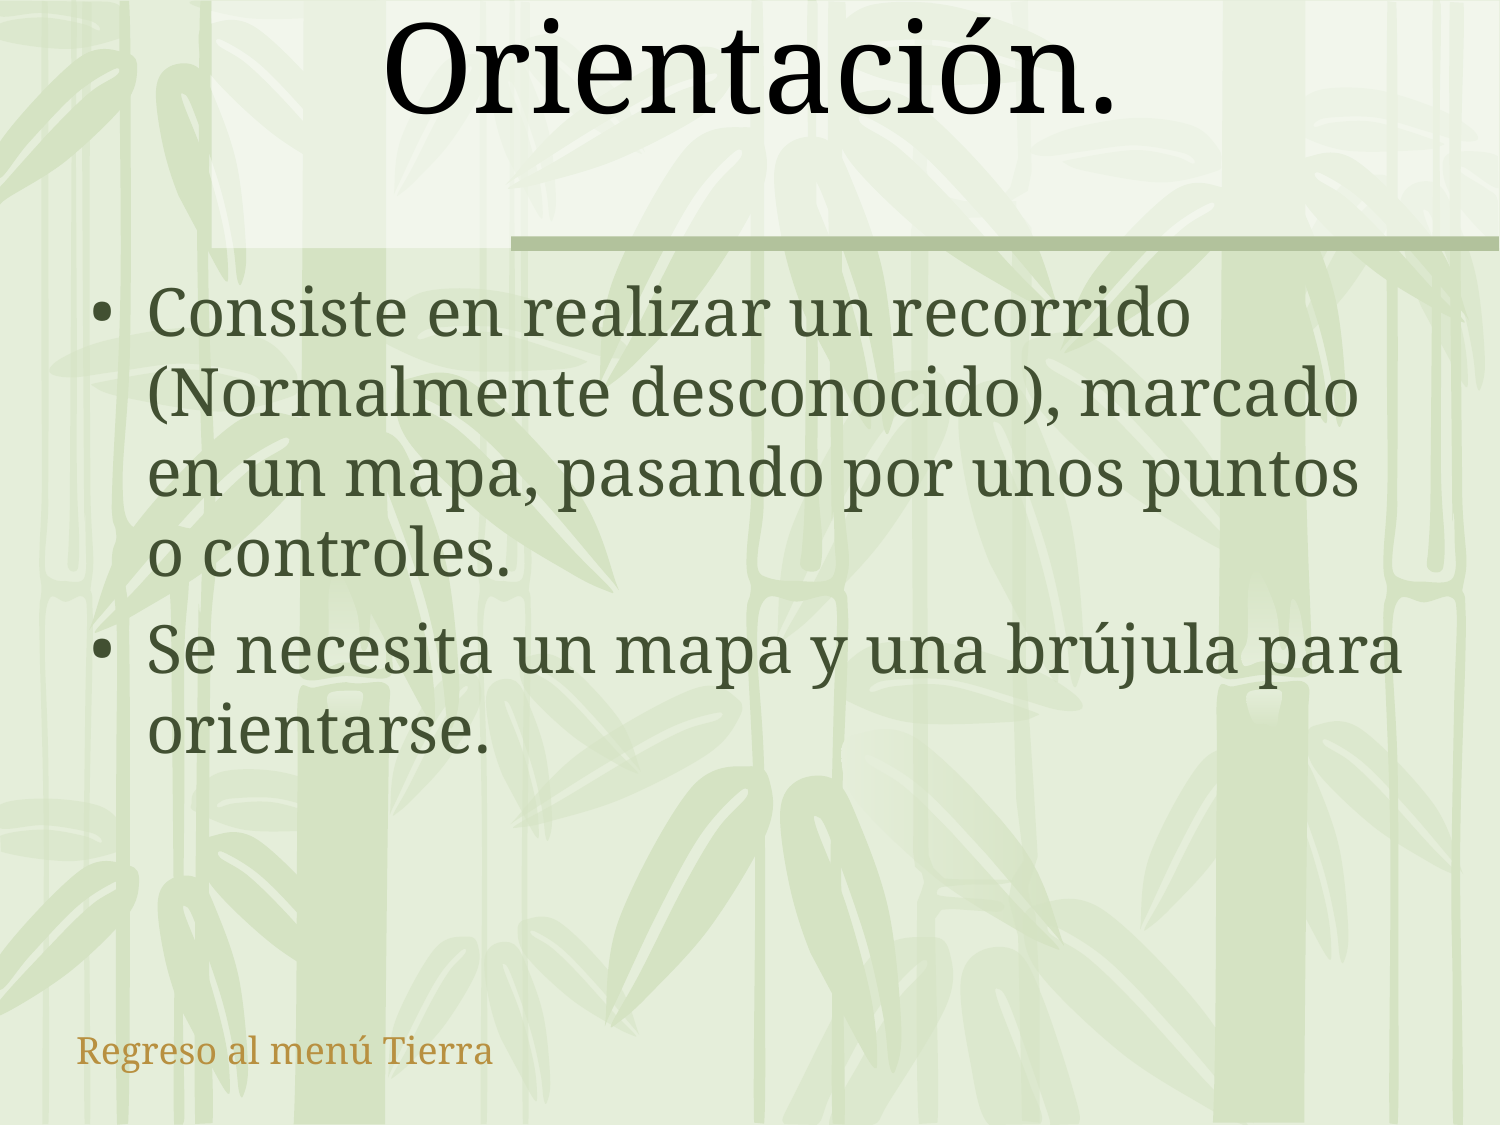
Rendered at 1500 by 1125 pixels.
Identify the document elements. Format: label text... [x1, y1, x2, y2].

title Orientación. [75, 0, 1426, 262]
list Consiste en realizar un recorrido (Normalmente desconocido), marcado en un mapa, pasando por unos puntos o controles. Se necesita un mapa y una brújula para orientarse. [75, 262, 1426, 1006]
text_box Regreso al menú Tierra [61, 1019, 510, 1086]
